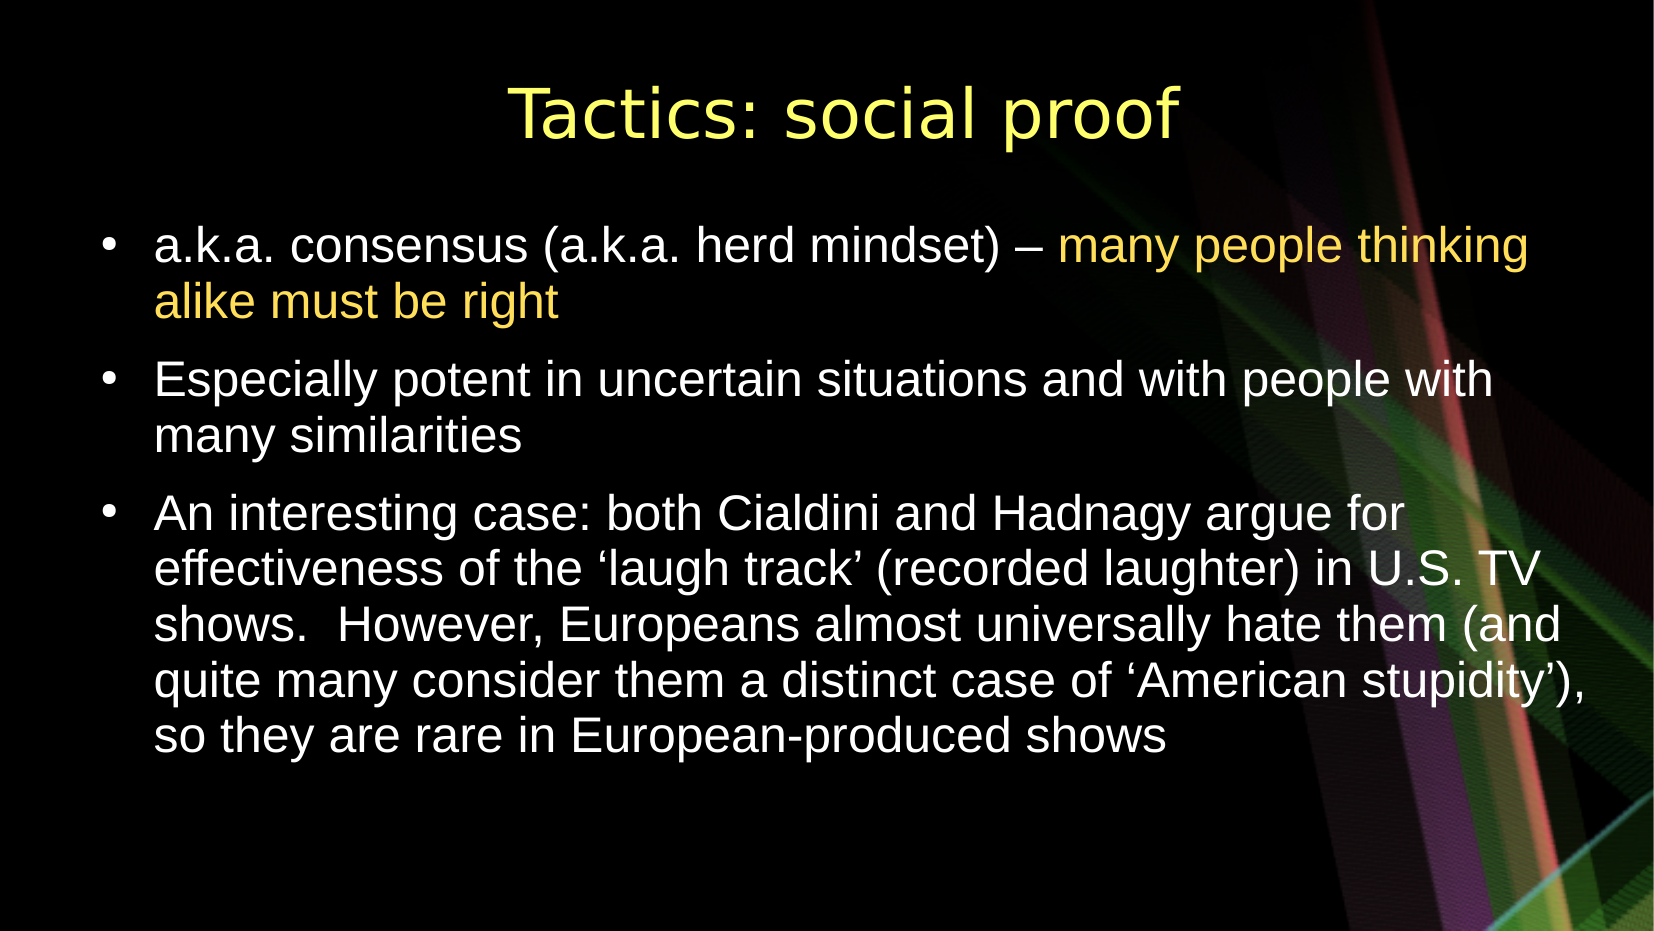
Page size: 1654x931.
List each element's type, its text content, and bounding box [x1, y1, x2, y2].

list a.k.a. consensus (a.k.a. herd mindset) – many people thinking alike must be right Especially potent in uncertain situations and with people with many similarities An interesting case: both Cialdini and Hadnagy argue for effectiveness of the ‘laugh track’ (recorded laughter) in U.S. TV shows. However, Europeans almost universally hate them (and quite many consider them a distinct case of ‘American stupidity’), so they are rare in European-produced shows [82, 217, 1607, 898]
title Tactics: social proof [82, 37, 1607, 193]
picture [0, 0, 1654, 931]
